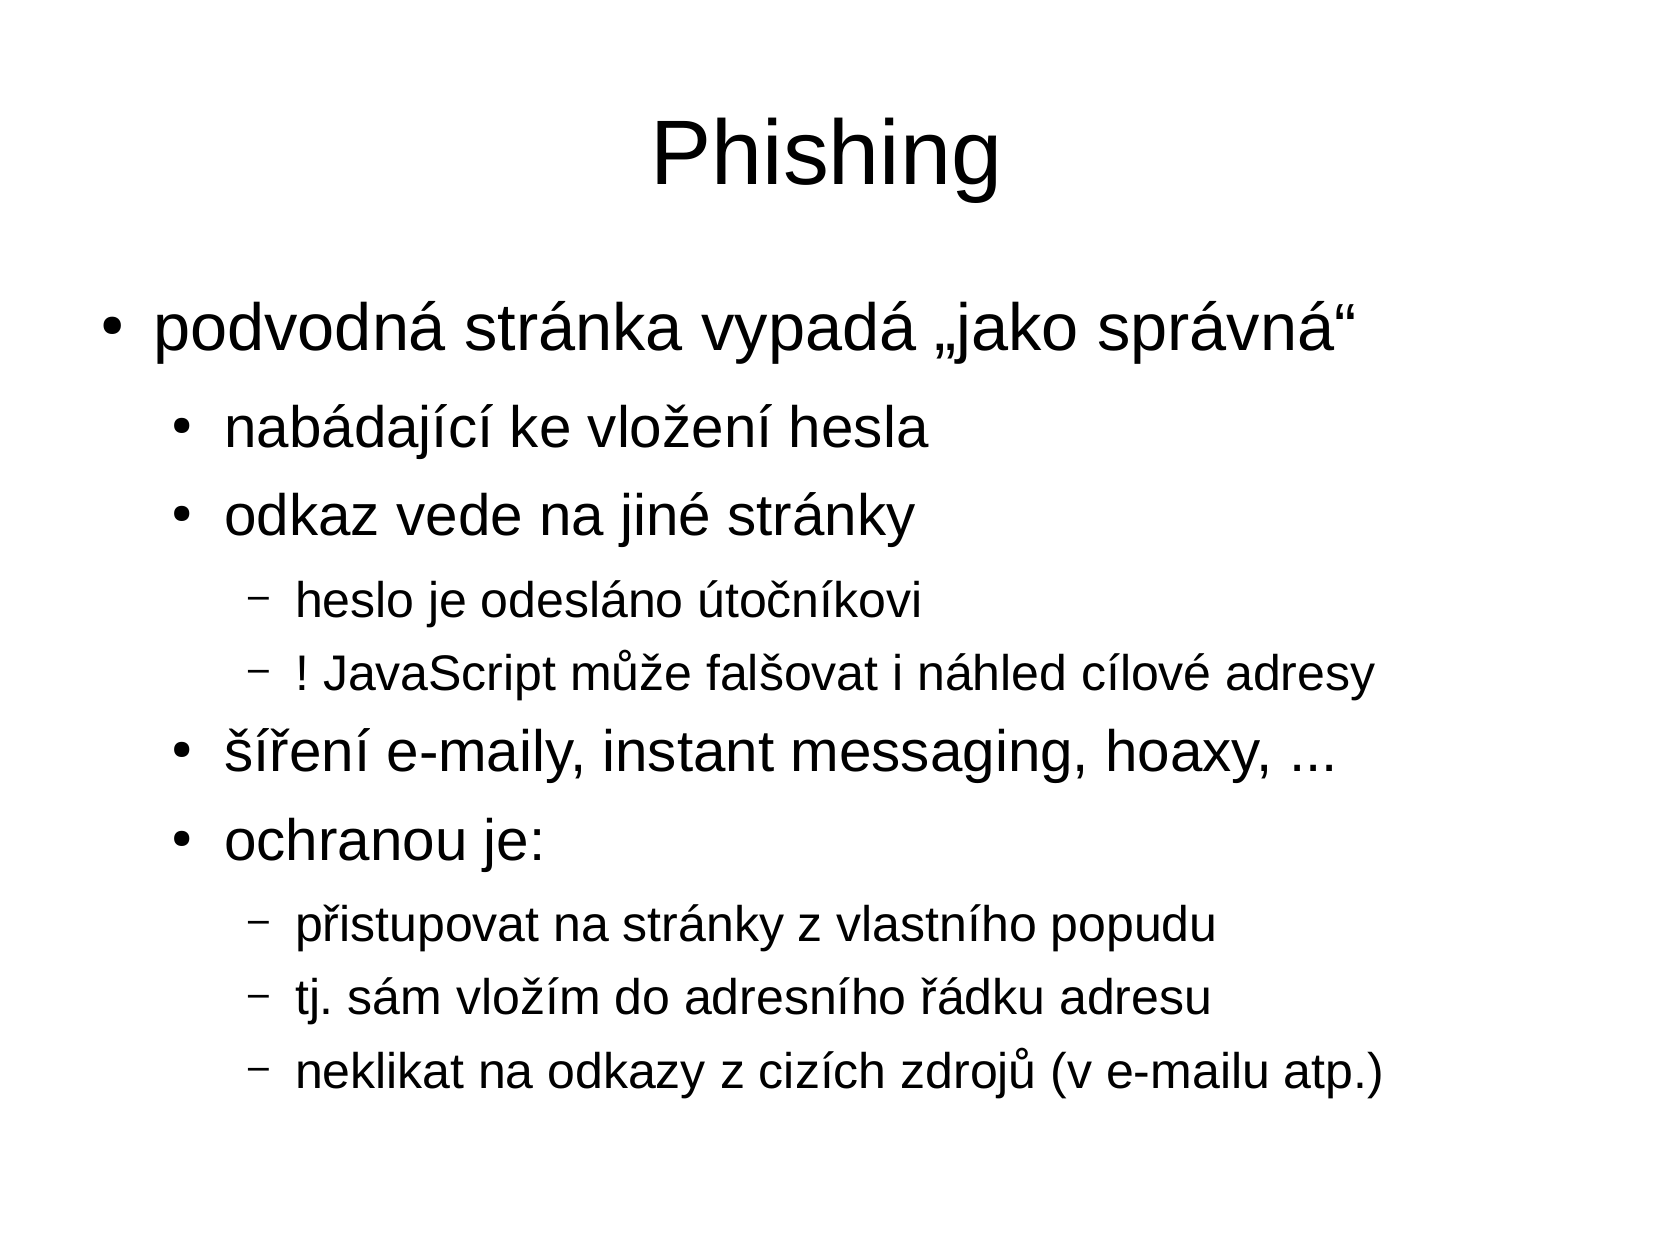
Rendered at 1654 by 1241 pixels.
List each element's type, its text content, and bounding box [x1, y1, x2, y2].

title Phishing [82, 49, 1571, 257]
list podvodná stránka vypadá „jako správná“ nabádající ke vložení hesla odkaz vede na jiné stránky heslo je odesláno útočníkovi ! JavaScript může falšovat i náhled cílové adresy šíření e-maily, instant messaging, hoaxy, ... ochranou je: přistupovat na stránky z vlastního popudu tj. sám vložím do adresního řádku adresu neklikat na odkazy z cizích zdrojů (v e-mailu atp.) [82, 290, 1571, 1109]
